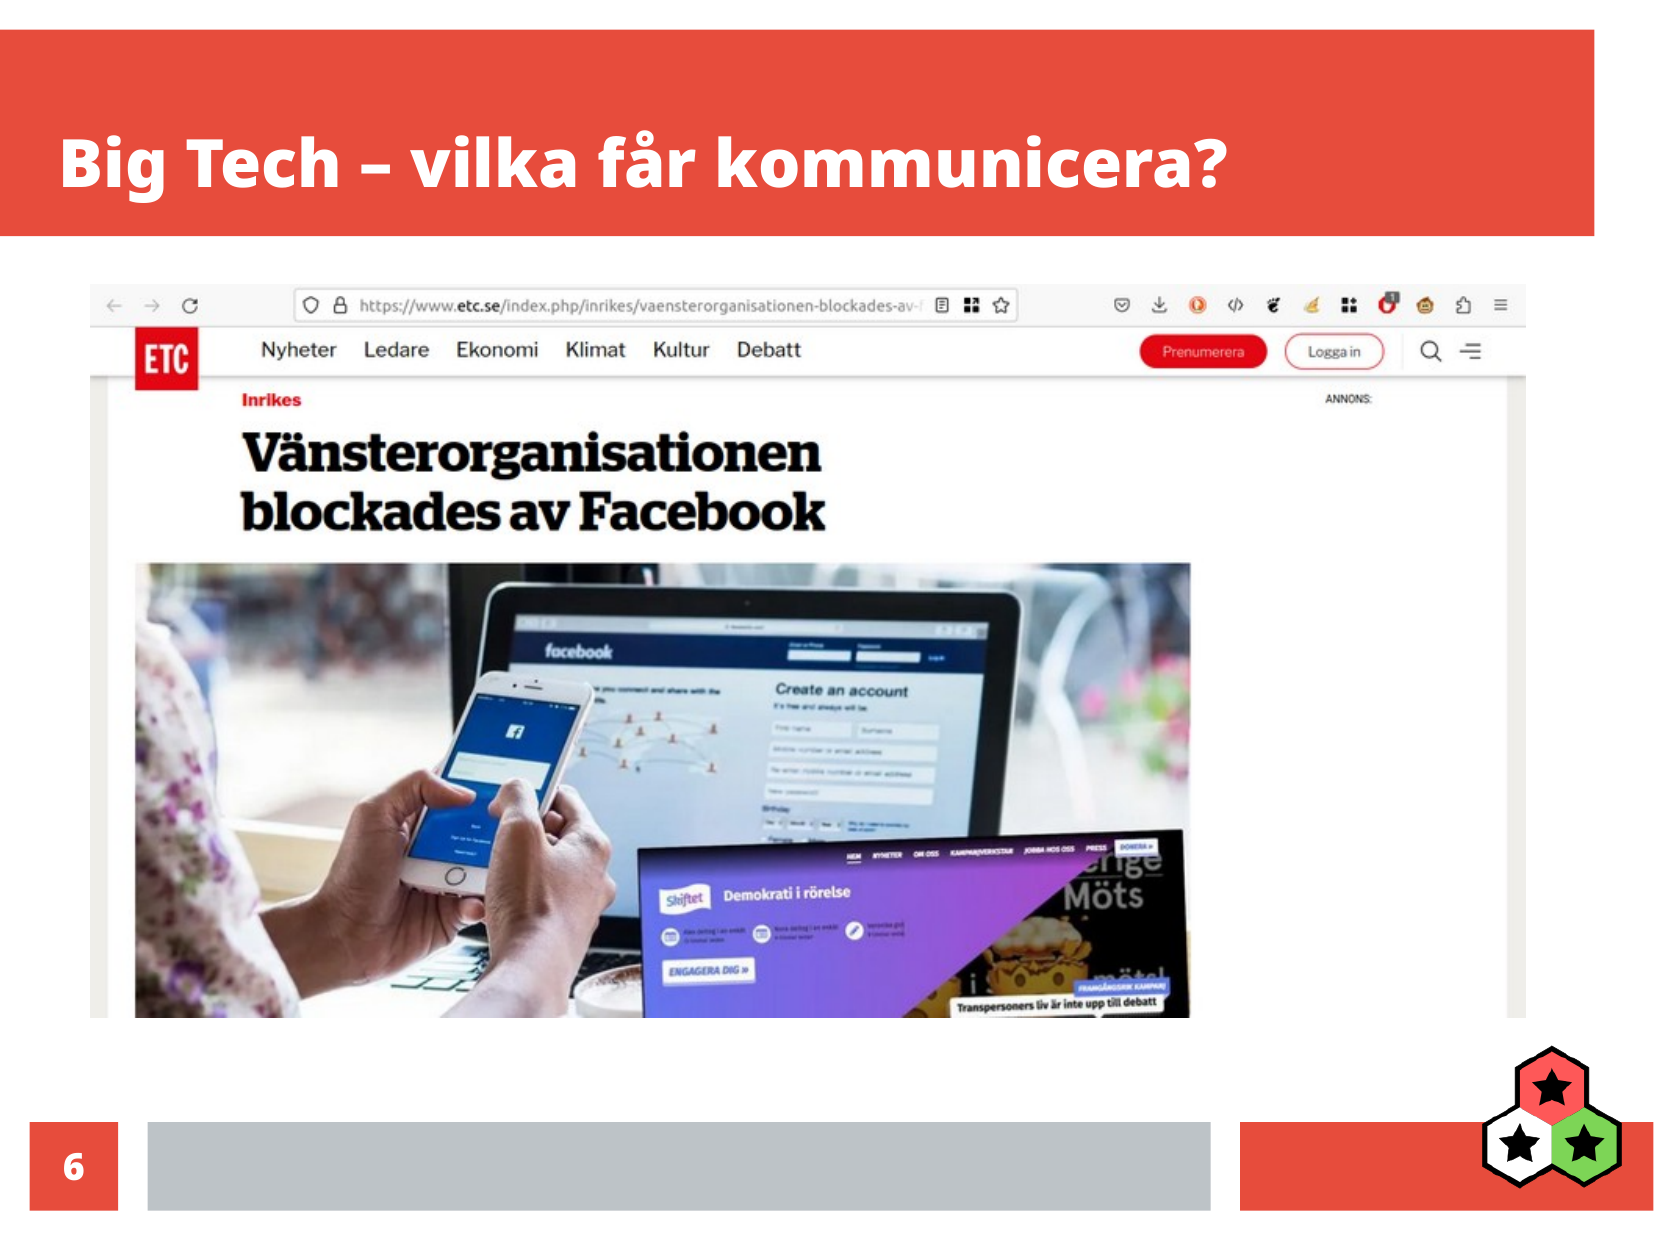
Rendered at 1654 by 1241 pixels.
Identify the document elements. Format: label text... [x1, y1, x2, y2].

picture [1463, 1028, 1640, 1205]
picture [90, 284, 1526, 1018]
title Big Tech – vilka får kommunicera? [59, 59, 1595, 207]
